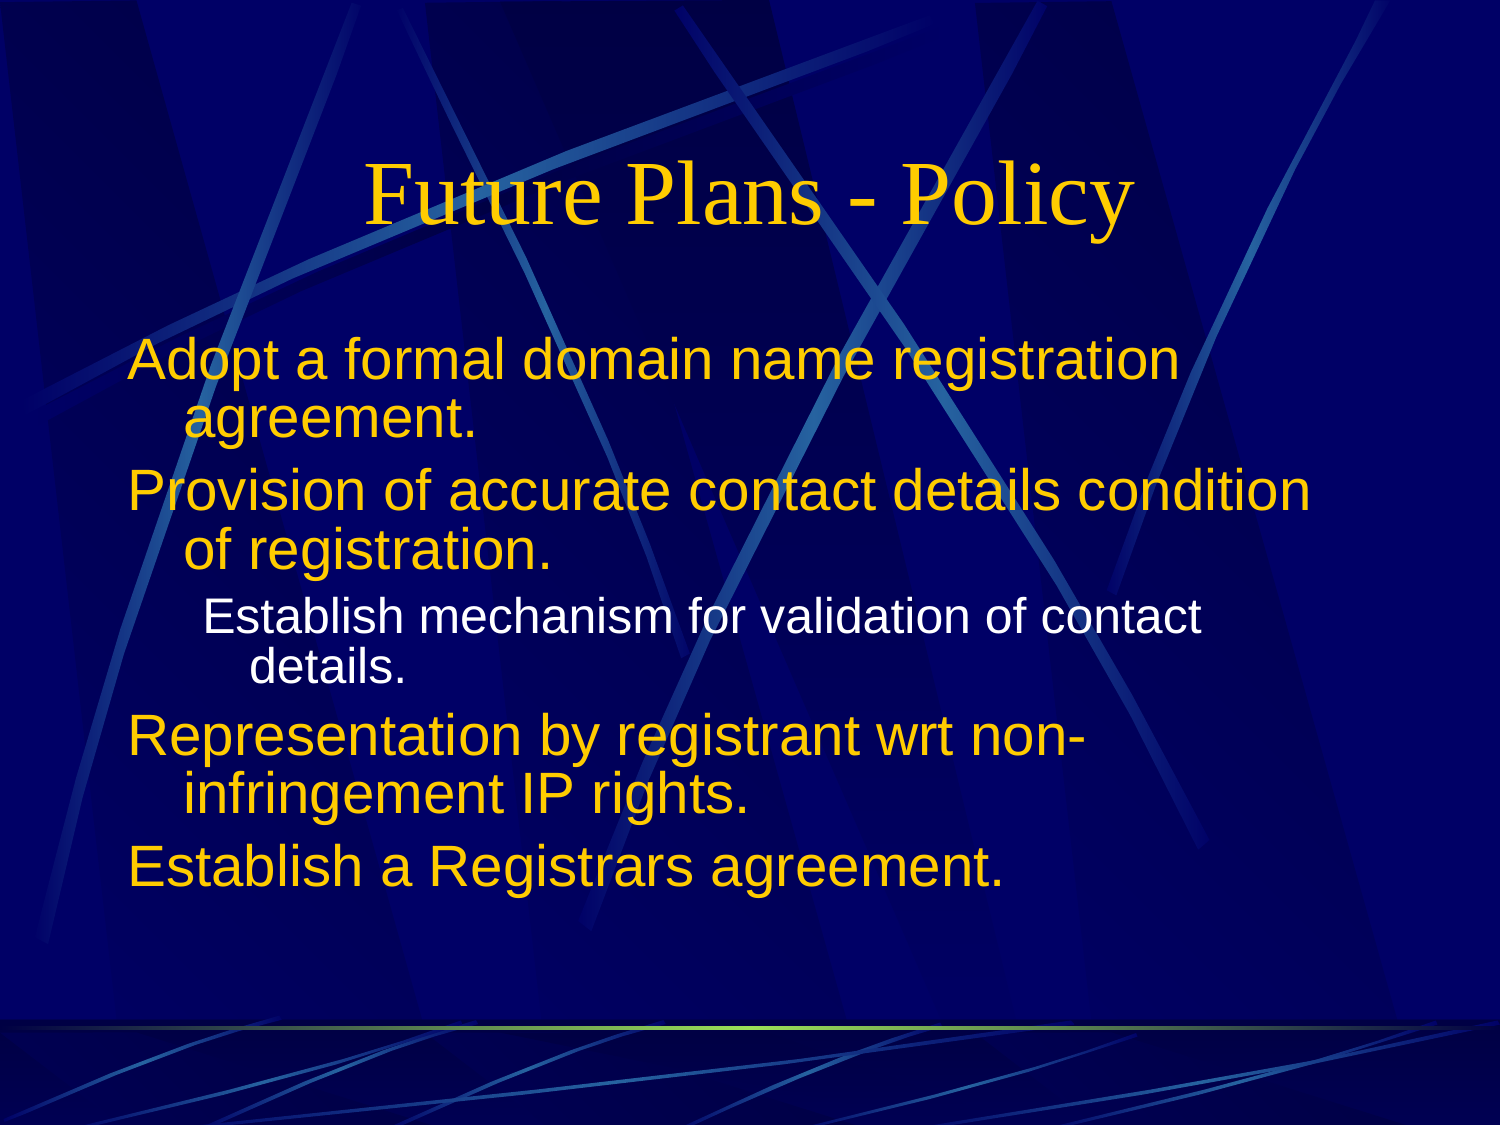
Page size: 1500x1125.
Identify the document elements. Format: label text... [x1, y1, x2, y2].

list Adopt a formal domain name registration agreement. Provision of accurate contact details condition of registration. Establish mechanism for validation of contact details. Representation by registrant wrt non-infringement IP rights. Establish a Registrars agreement. [112, 324, 1388, 1001]
title Future Plans - Policy [112, 131, 1388, 257]
